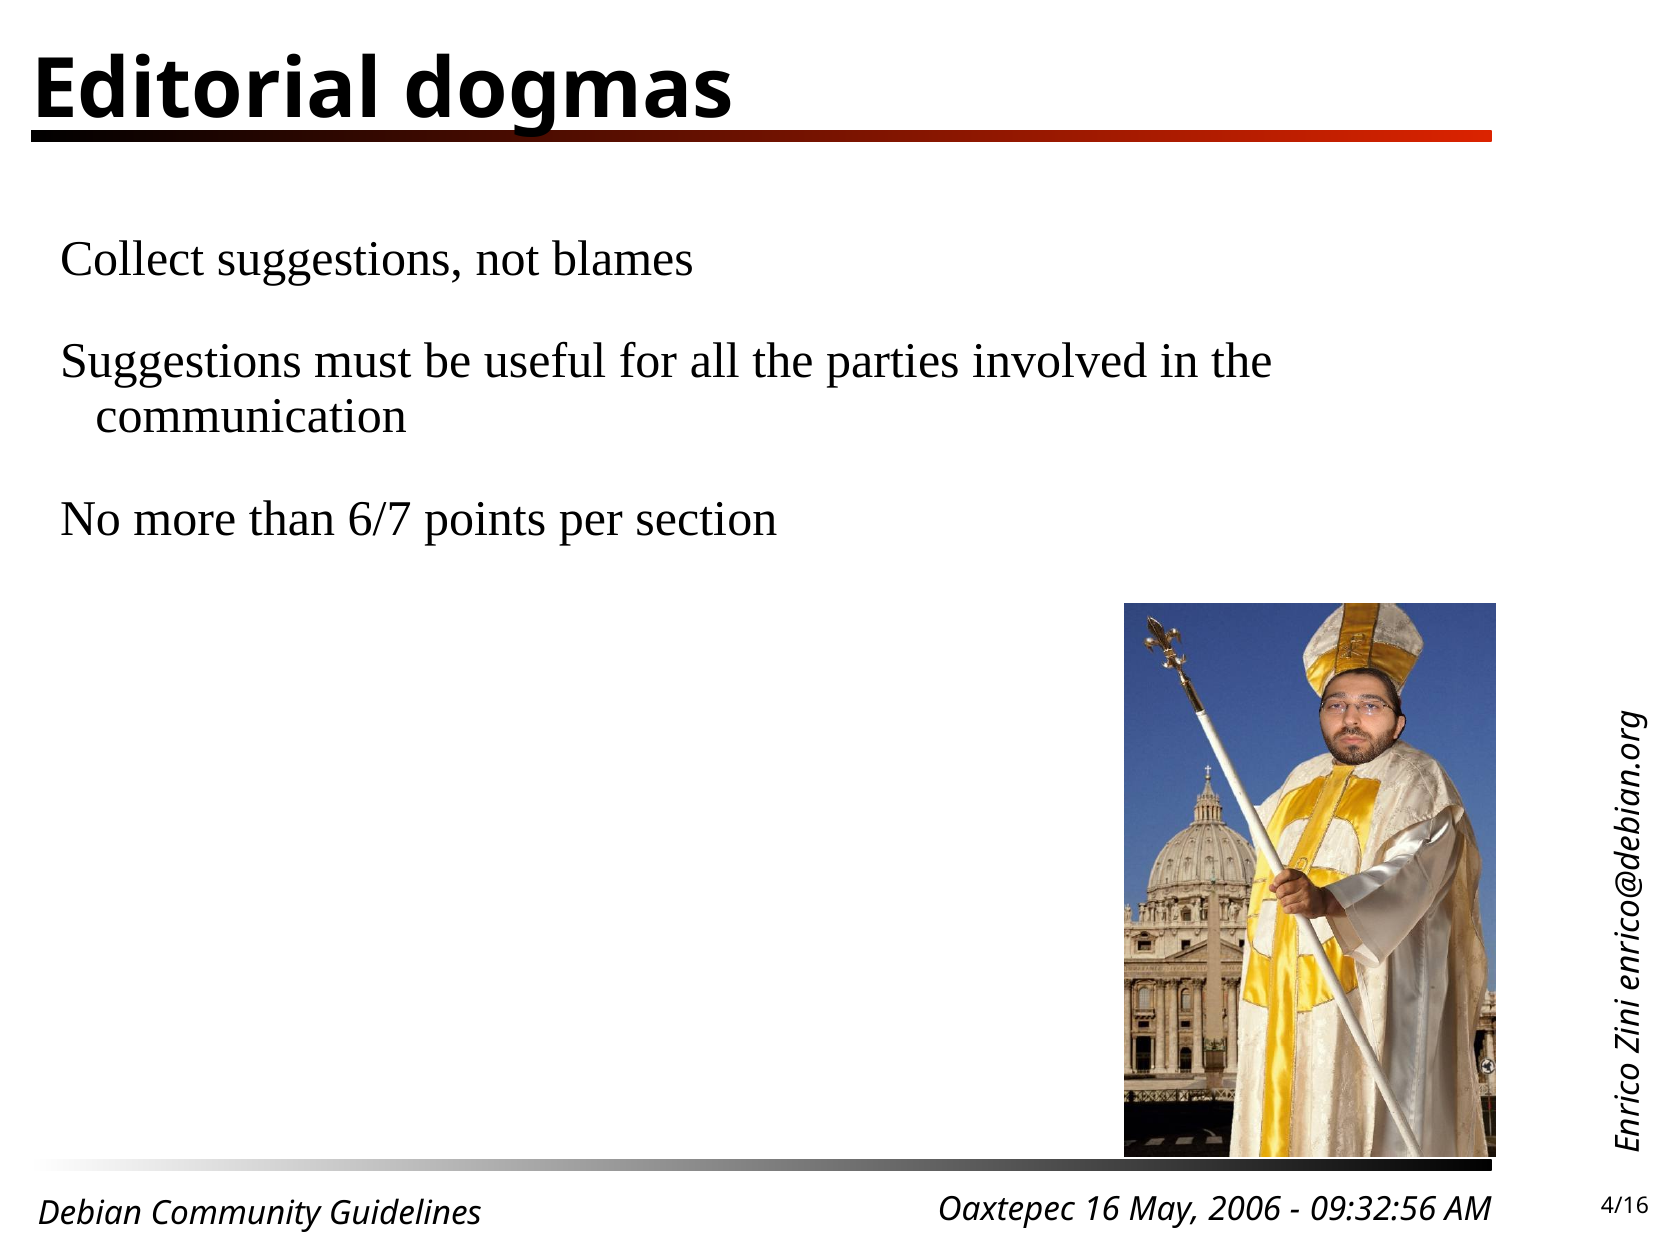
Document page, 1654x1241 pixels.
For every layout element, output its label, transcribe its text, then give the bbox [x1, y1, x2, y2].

text_box Collect suggestions, not blames Suggestions must be useful for all the parties involved in the communication No more than 6/7 points per section [60, 230, 1498, 559]
text_box Editorial dogmas [30, 28, 1438, 165]
picture [1124, 603, 1496, 1157]
